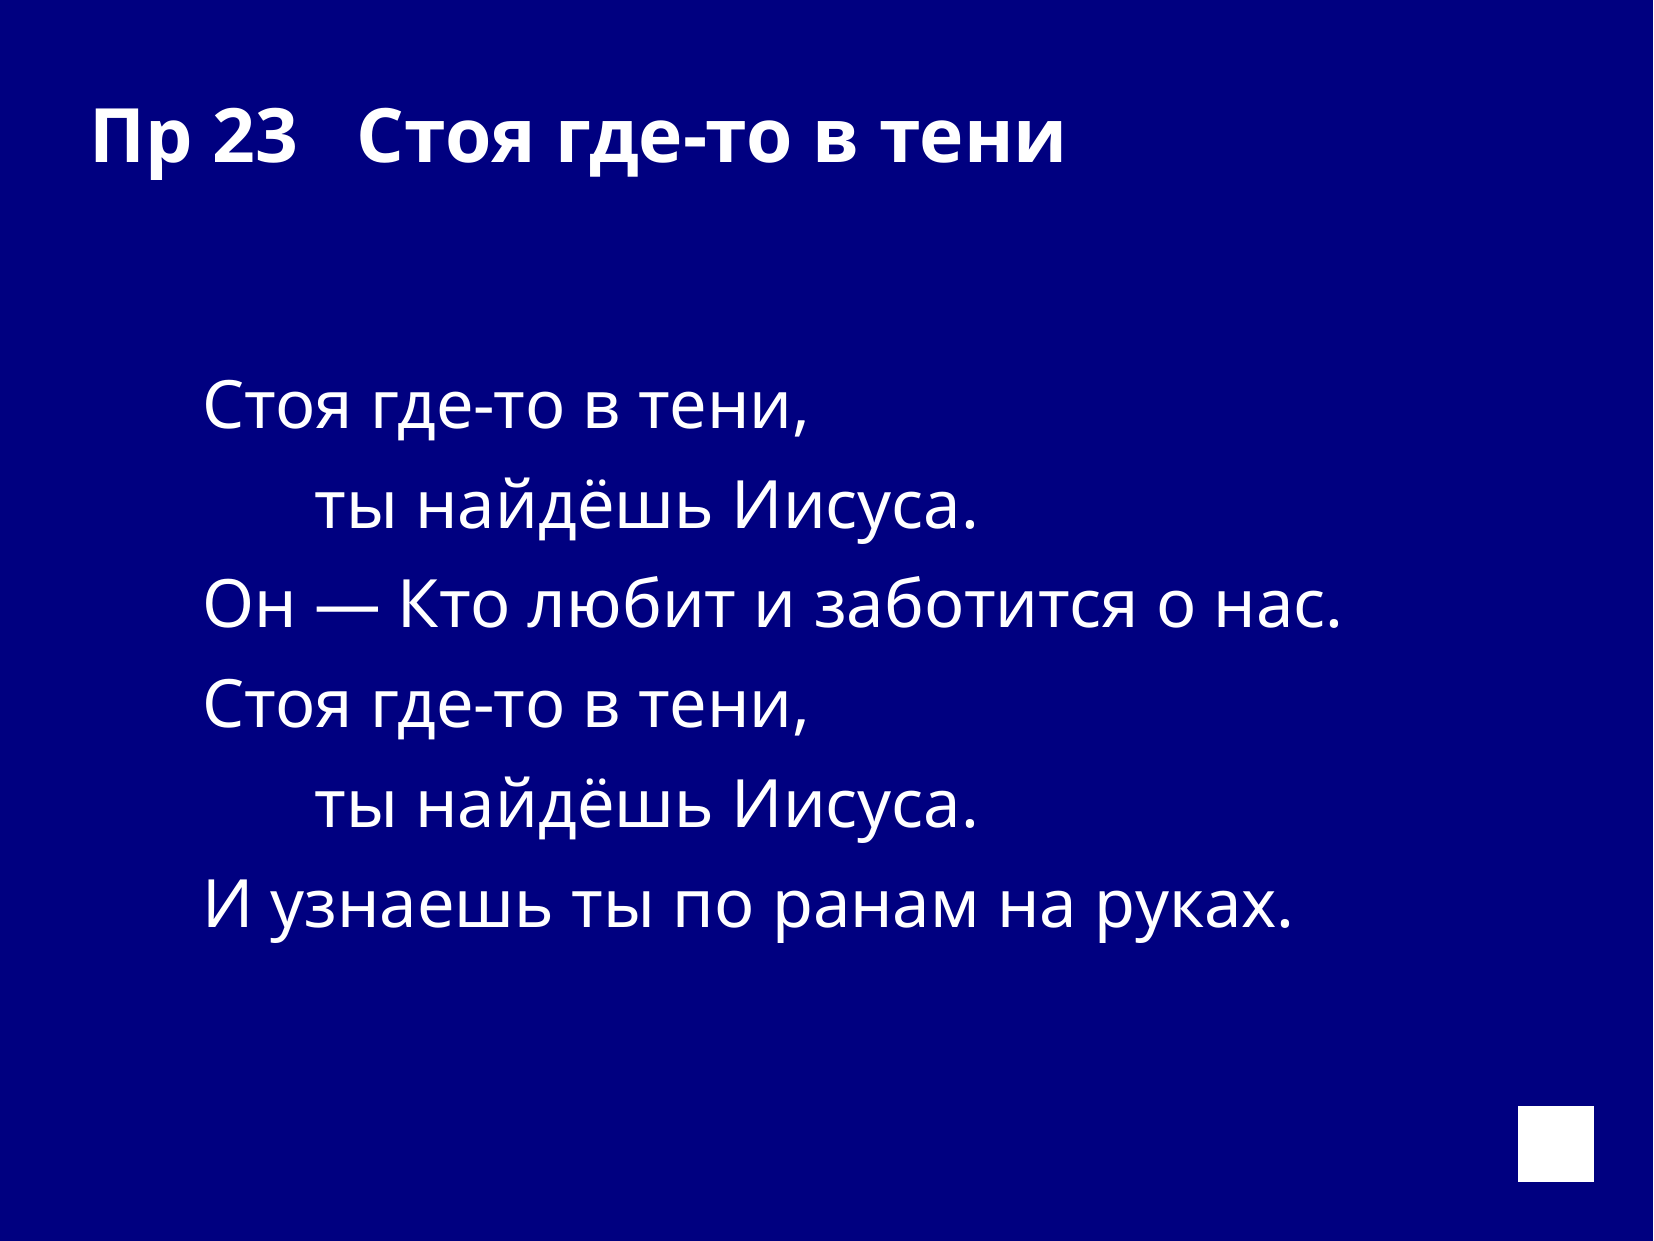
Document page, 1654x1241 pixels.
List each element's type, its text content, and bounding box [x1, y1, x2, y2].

text_box [1518, 1106, 1594, 1182]
text_box Стоя где-то в тени, ты найдёшь Иисуса. Он — Кто любит и заботится о нас. Стоя где-то в тени, ты найдёшь Иисуса. И узнаешь ты по ранам на руках. [75, 188, 1576, 1163]
text_box Пр 23 Стоя где-то в тени [75, 75, 1576, 188]
